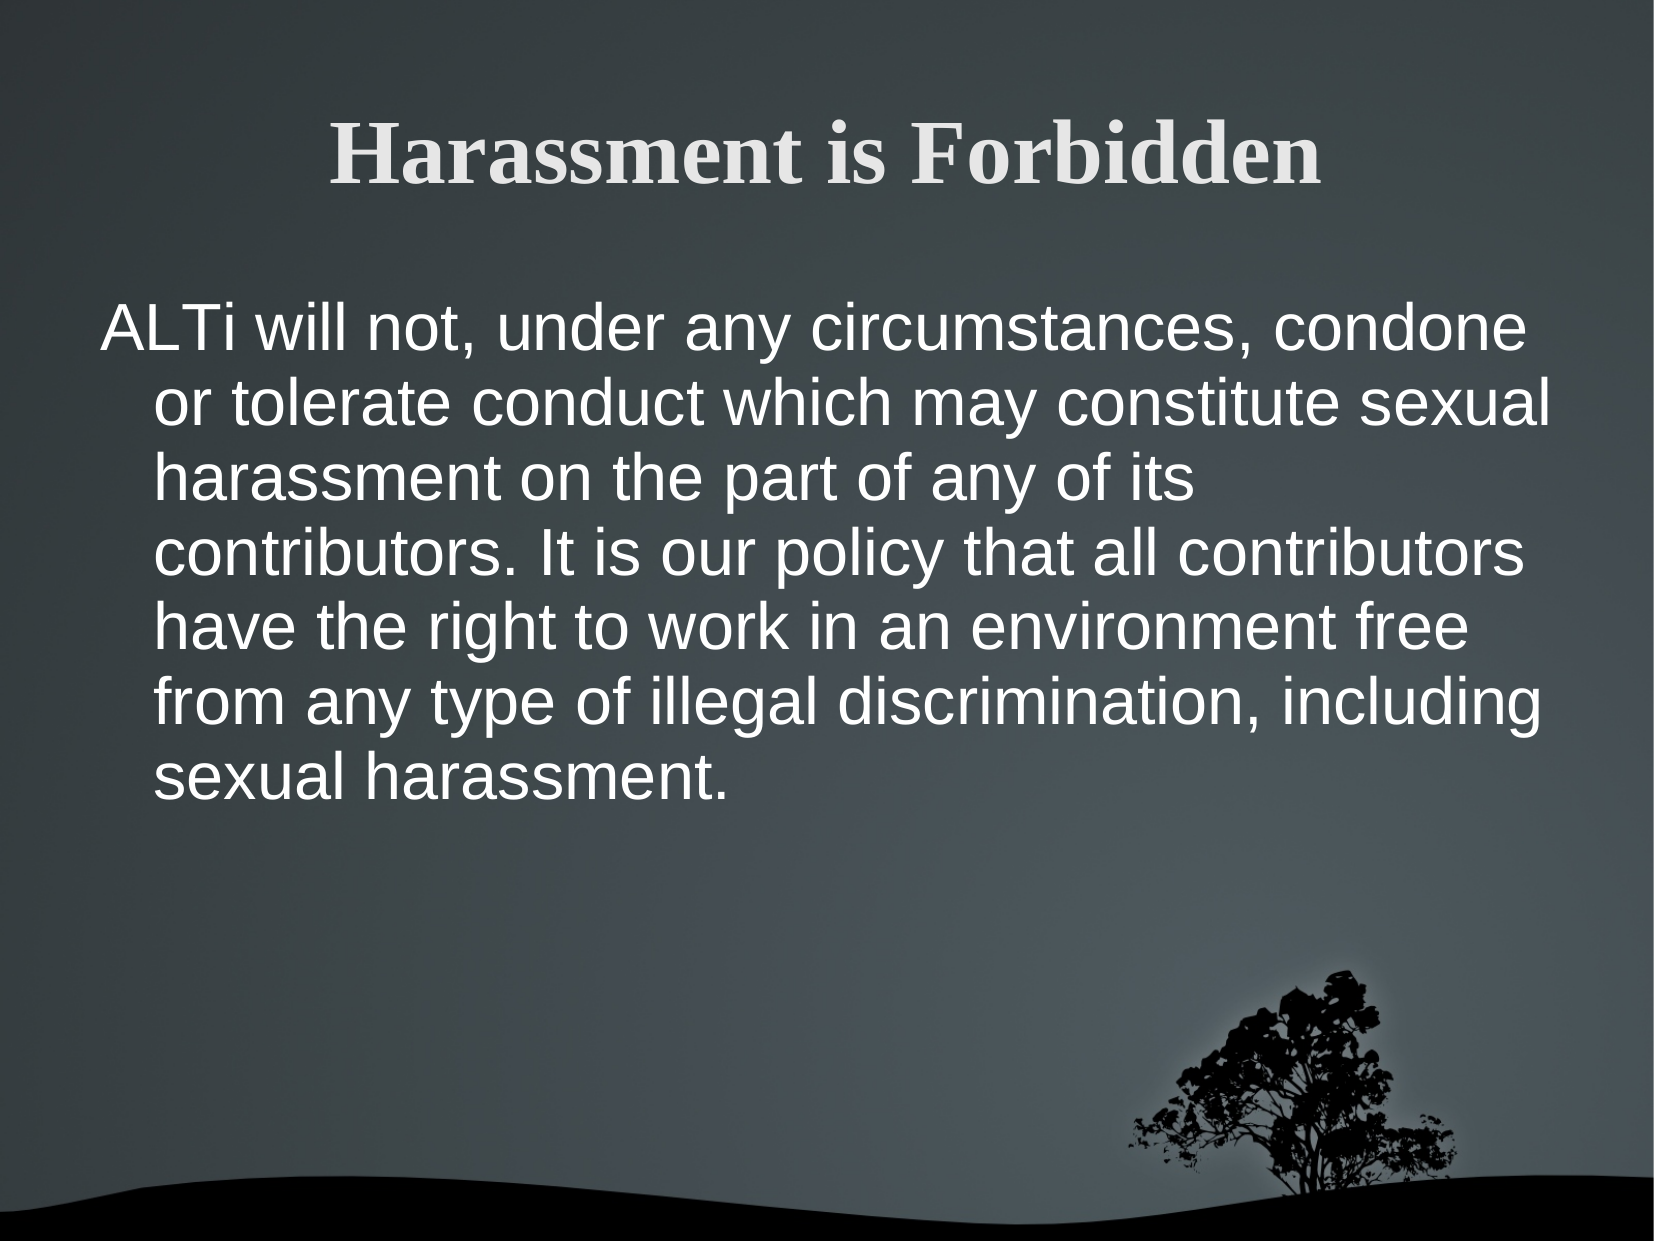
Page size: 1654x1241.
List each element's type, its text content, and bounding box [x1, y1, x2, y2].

picture [0, 0, 1654, 1241]
list ALTi will not, under any circumstances, condone or tolerate conduct which may constitute sexual harassment on the part of any of its contributors. It is our policy that all contributors have the right to work in an environment free from any type of illegal discrimination, including sexual harassment. [82, 290, 1571, 1109]
title Harassment is Forbidden [82, 49, 1571, 257]
